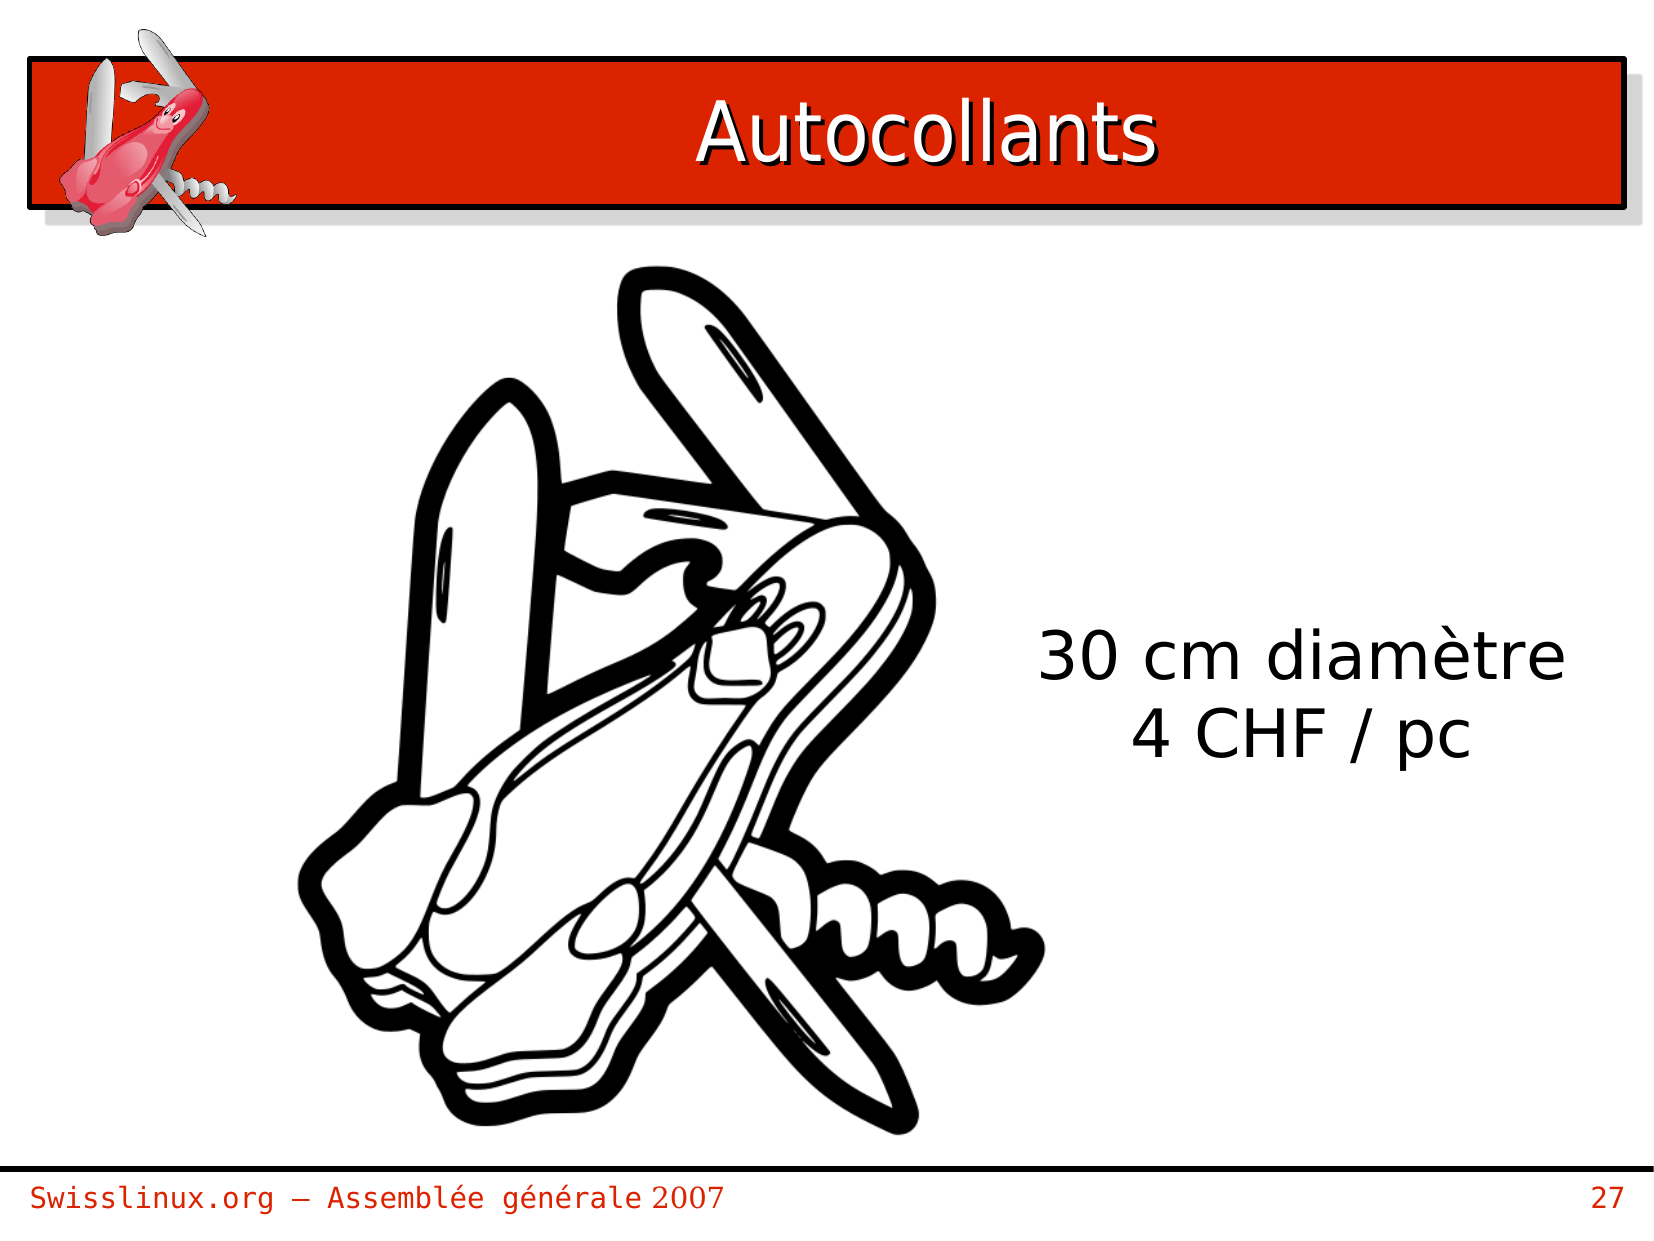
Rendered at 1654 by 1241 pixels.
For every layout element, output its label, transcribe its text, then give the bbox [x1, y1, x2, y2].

title Autocollants [259, 84, 1595, 182]
picture [220, 249, 1123, 1152]
subtitle 30 cm diamètre 4 CHF / pc [1033, 297, 1571, 1093]
picture [59, 29, 237, 237]
